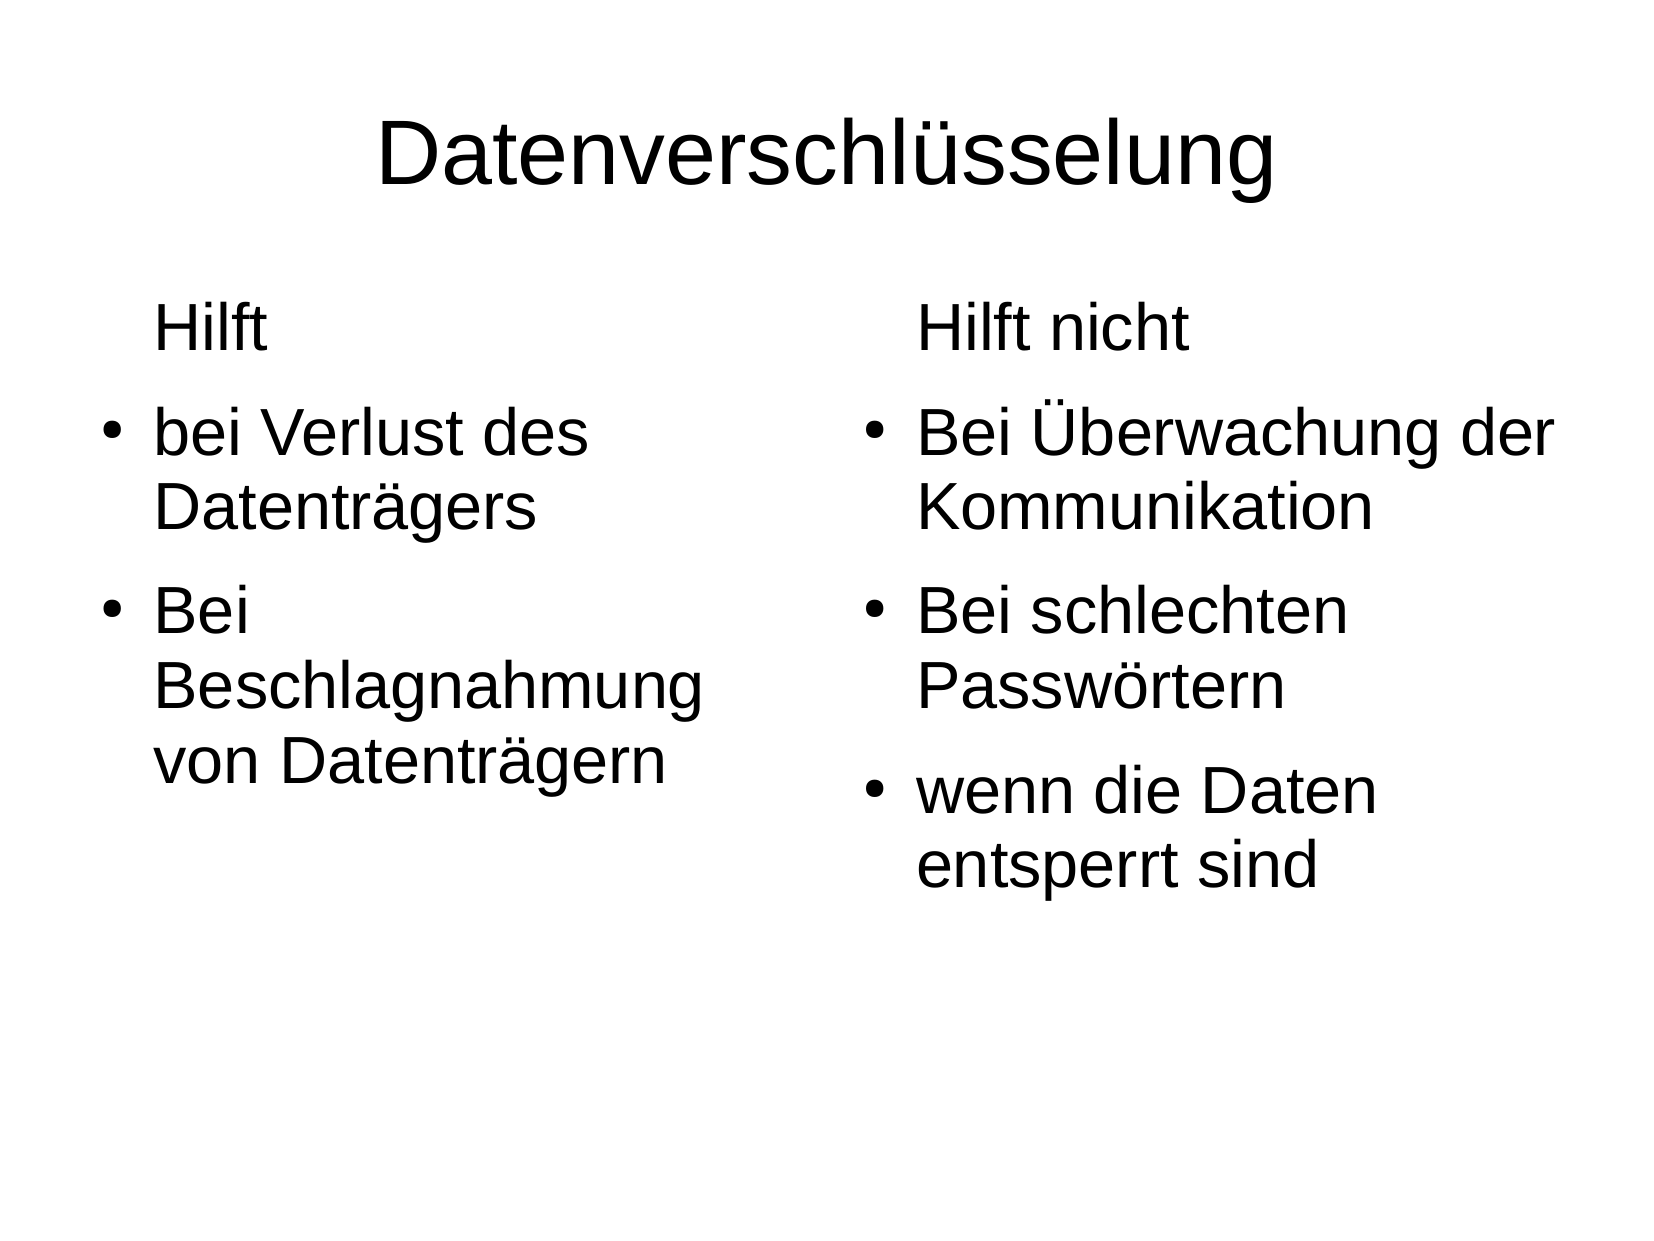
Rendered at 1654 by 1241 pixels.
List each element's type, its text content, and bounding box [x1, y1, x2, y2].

list Hilft bei Verlust des Datenträgers Bei Beschlagnahmung von Datenträgern [82, 290, 809, 1010]
title Datenverschlüsselung [82, 49, 1571, 257]
list Hilft nicht Bei Überwachung der Kommunikation Bei schlechten Passwörtern wenn die Daten entsperrt sind [845, 290, 1572, 1010]
